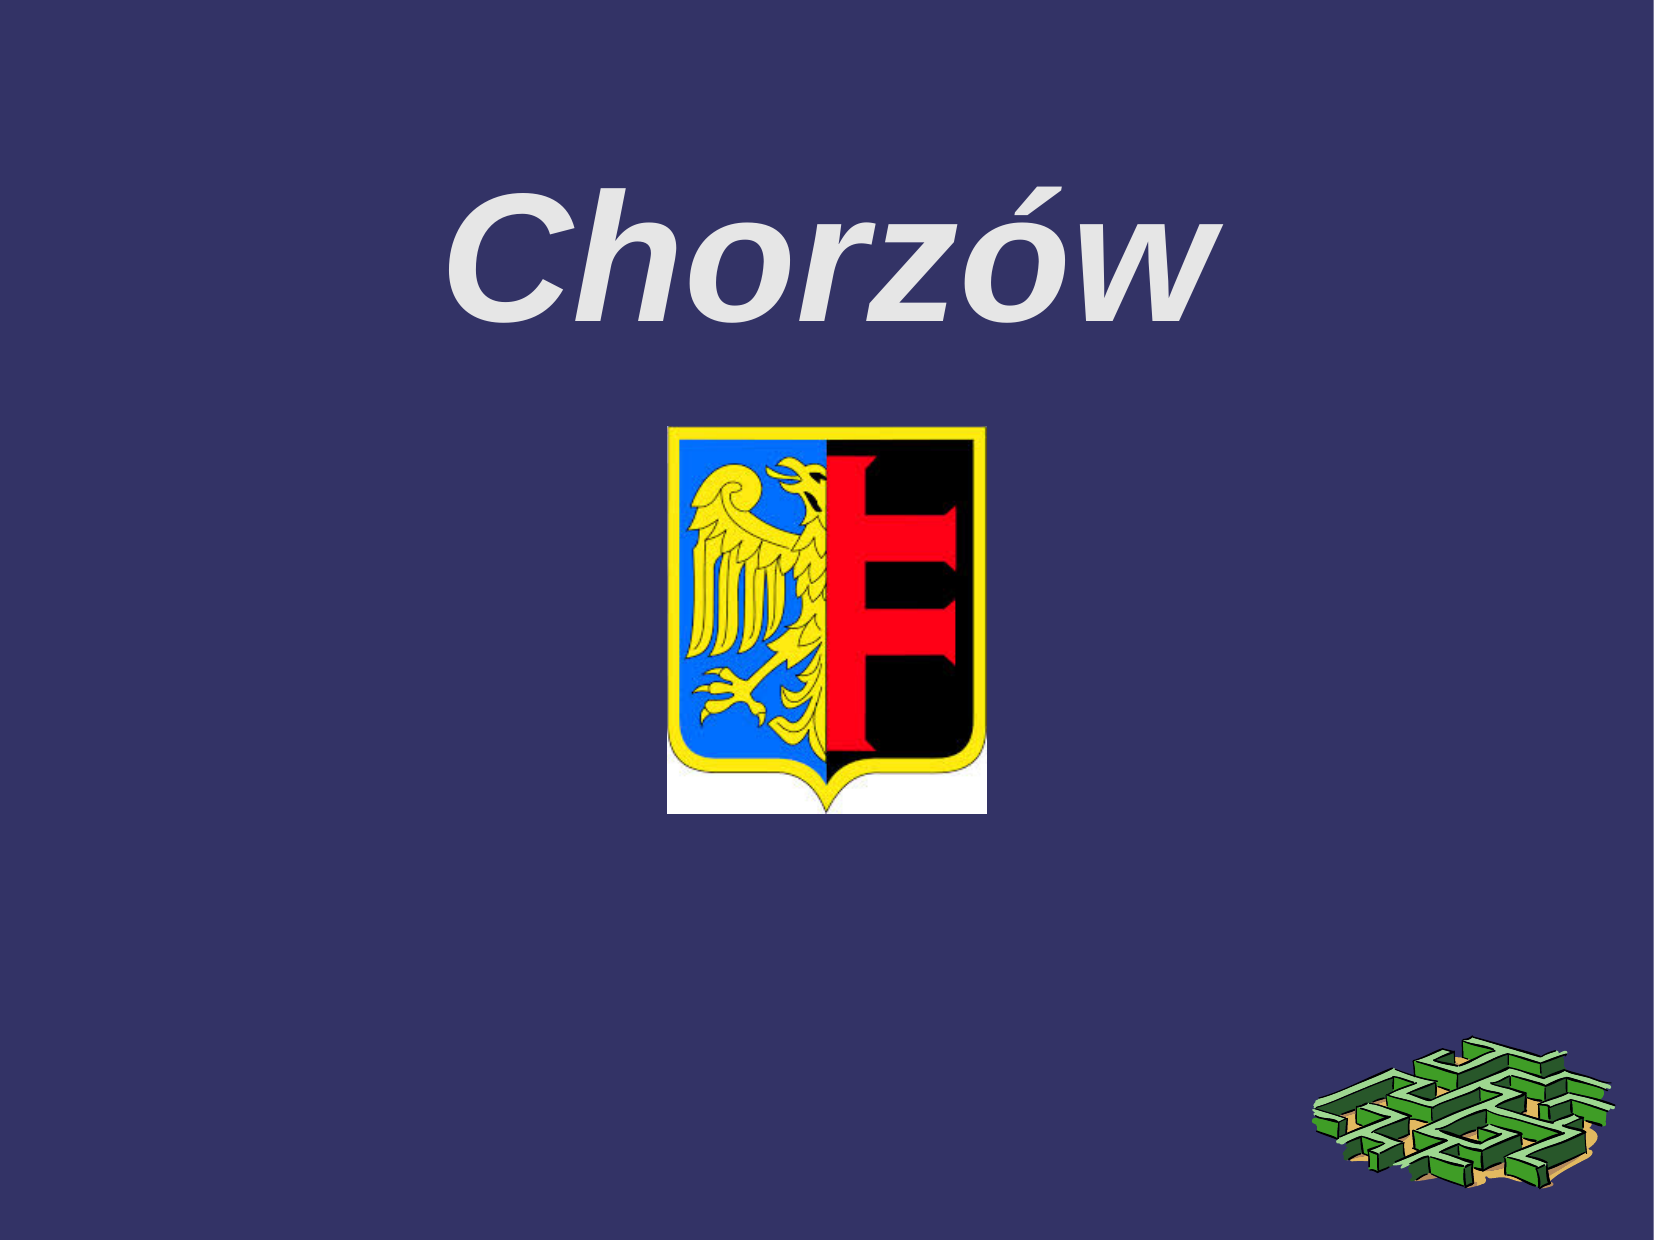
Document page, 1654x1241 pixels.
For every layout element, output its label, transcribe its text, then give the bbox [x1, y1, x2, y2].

picture [667, 426, 987, 814]
title Chorzów [121, 19, 1534, 478]
